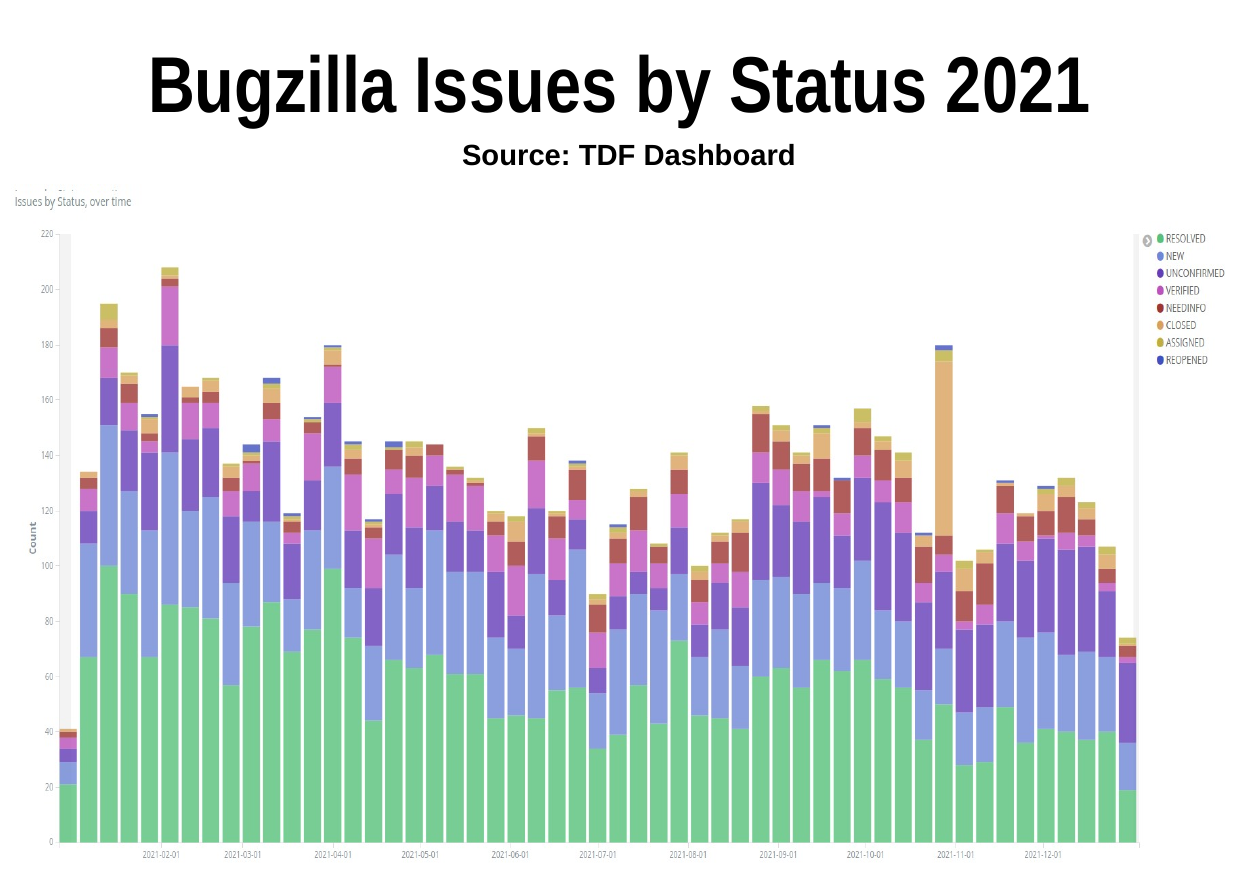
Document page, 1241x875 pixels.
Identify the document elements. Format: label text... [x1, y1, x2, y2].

title Bugzilla Issues by Status 2021 [11, 12, 1229, 155]
text_box Source: TDF Dashboard [447, 131, 812, 184]
picture [11, 184, 1229, 863]
